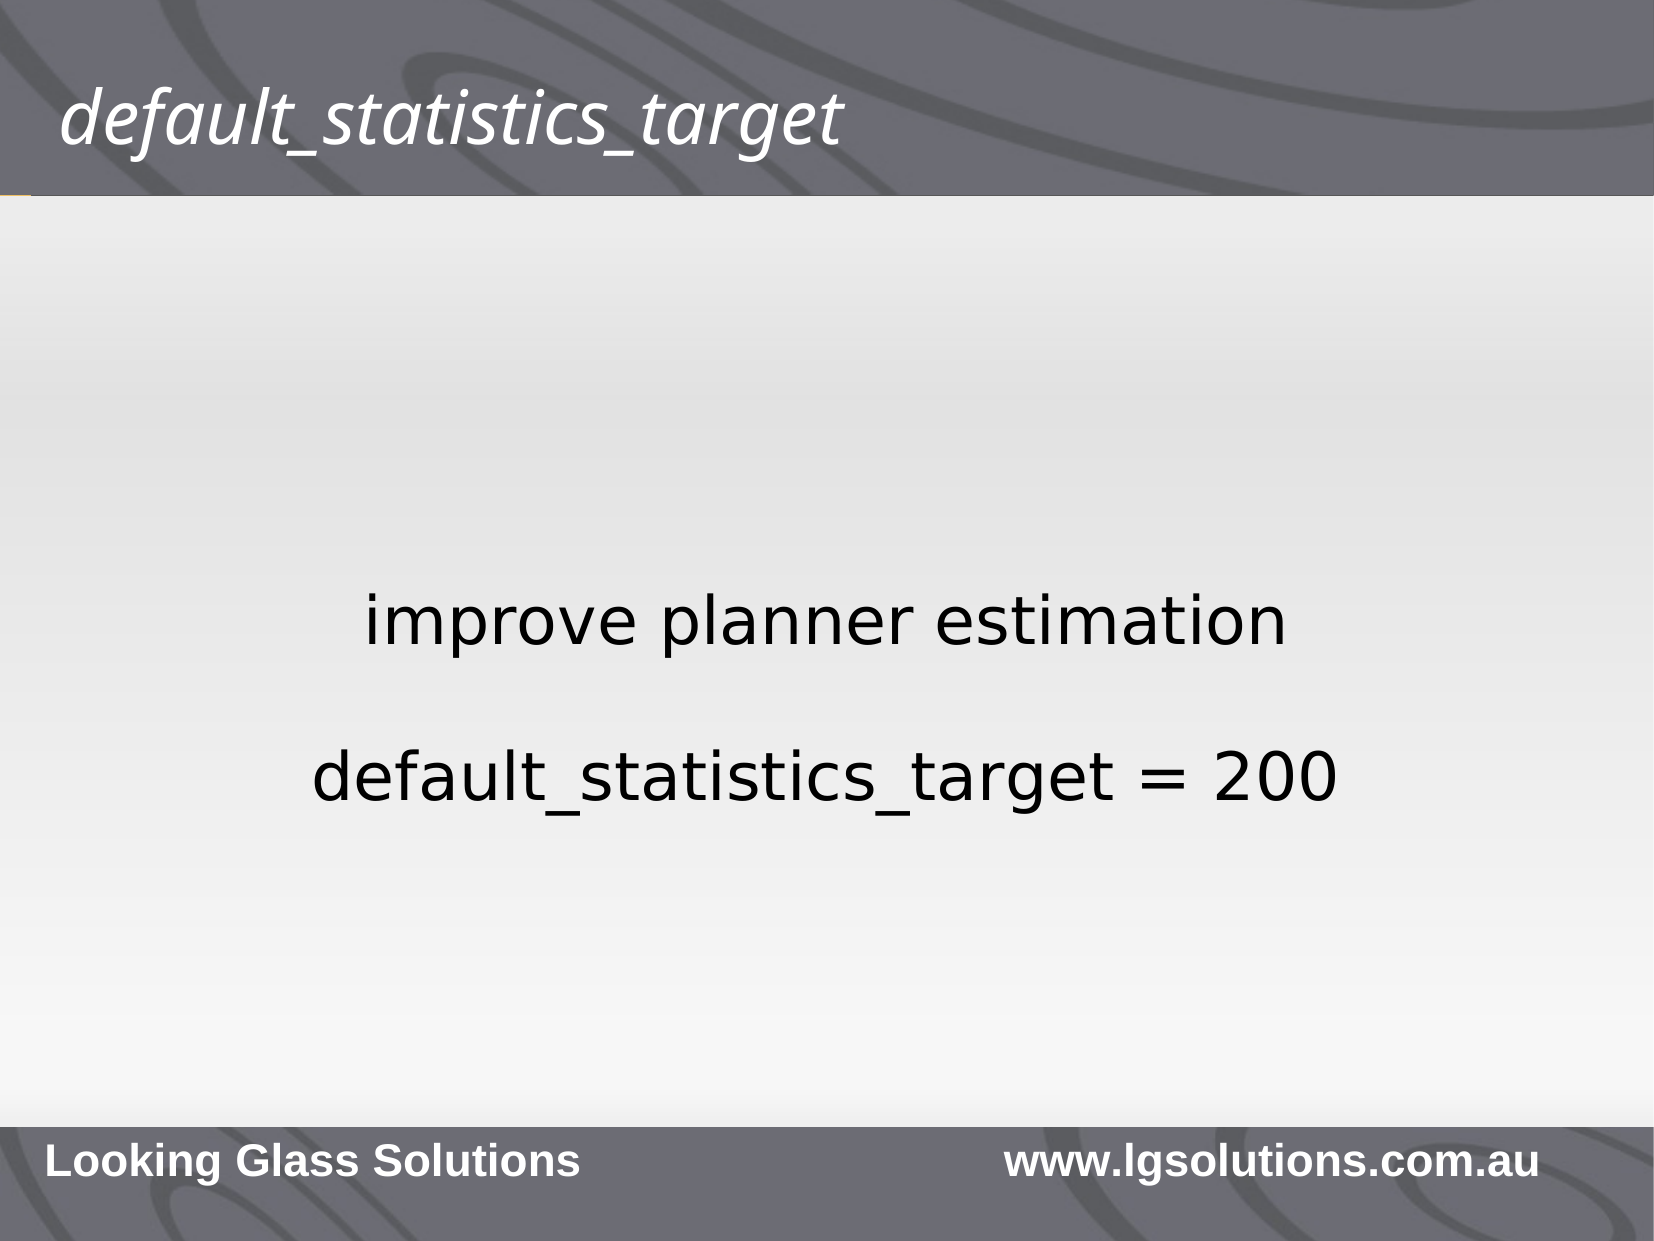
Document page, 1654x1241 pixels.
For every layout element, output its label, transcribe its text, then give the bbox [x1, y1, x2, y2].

picture [0, 0, 1654, 1241]
title default_statistics_target [59, 48, 1270, 182]
subtitle improve planner estimation default_statistics_target = 200 [82, 297, 1571, 1102]
